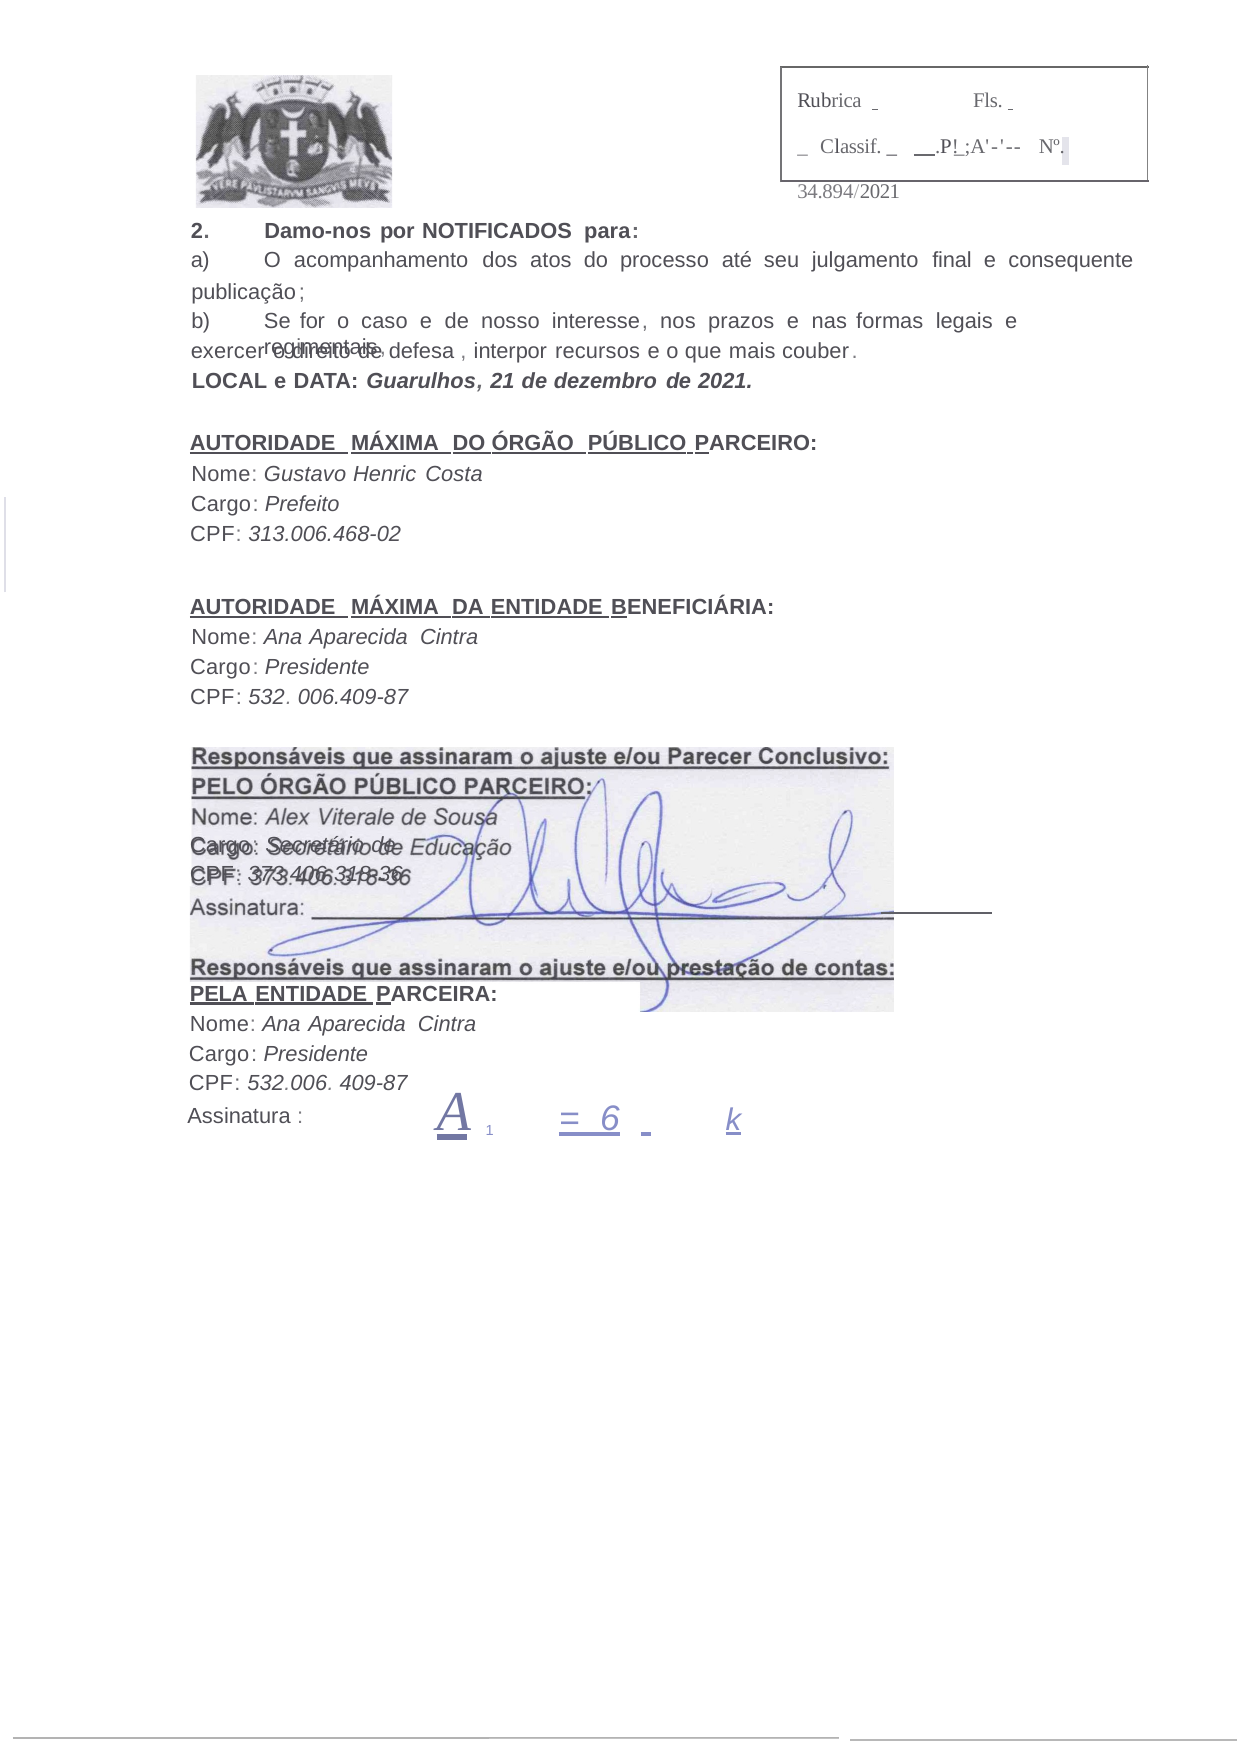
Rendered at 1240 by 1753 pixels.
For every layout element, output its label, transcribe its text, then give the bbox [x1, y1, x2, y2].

text_box A =6 k [434, 1073, 743, 1135]
text_box PELA ENTIDADE PARCEIRA: Nome: Ana Aparecida Cintra Cargo: Presidente CPF: 532.006. 409-87 [186, 979, 506, 1096]
text_box Se for o caso e de nosso interesse, nos prazos e nas formas legais e regimentais, [261, 306, 1145, 333]
text_box [196, 76, 392, 208]
text_box exercer o direito de defesa , interpor recursos e o que mais couber. LOCAL e DATA: Guarulhos, 21 de dezembro de 2021. AUTORIDADE MÁXIMA DO ÓRGÃO PÚBLICO PARCEIRO: Nome: Gustavo Henric Costa Cargo: Prefeito CPF: 313.006.468-02 AUTORIDADE MÁXIMA DA ENTIDADE BENEFICIÁRIA: Nome: Ana Aparecida Cintra Cargo: Presidente CPF: 532. 006.409-87 [187, 336, 864, 706]
text_box Cargo: Secretário de CPF: 373.406.318-36 [187, 830, 410, 887]
text_box 2. a) [188, 216, 213, 272]
text_box [190, 748, 894, 1012]
text_box b) [189, 306, 213, 333]
text_box Damo-nos por NOTIFICADOS para: O acompanhamento dos atos do processo até seu julgamento final e consequente [261, 216, 1143, 272]
text_box publicação; [189, 277, 308, 304]
text_box 1 [483, 1121, 496, 1141]
text_box Assinatura : [185, 1101, 307, 1128]
text_box Rubrica Fls. _ Classif. _ .P!_;A'-'-- Nº. 34.894/2021 [781, 66, 1148, 182]
